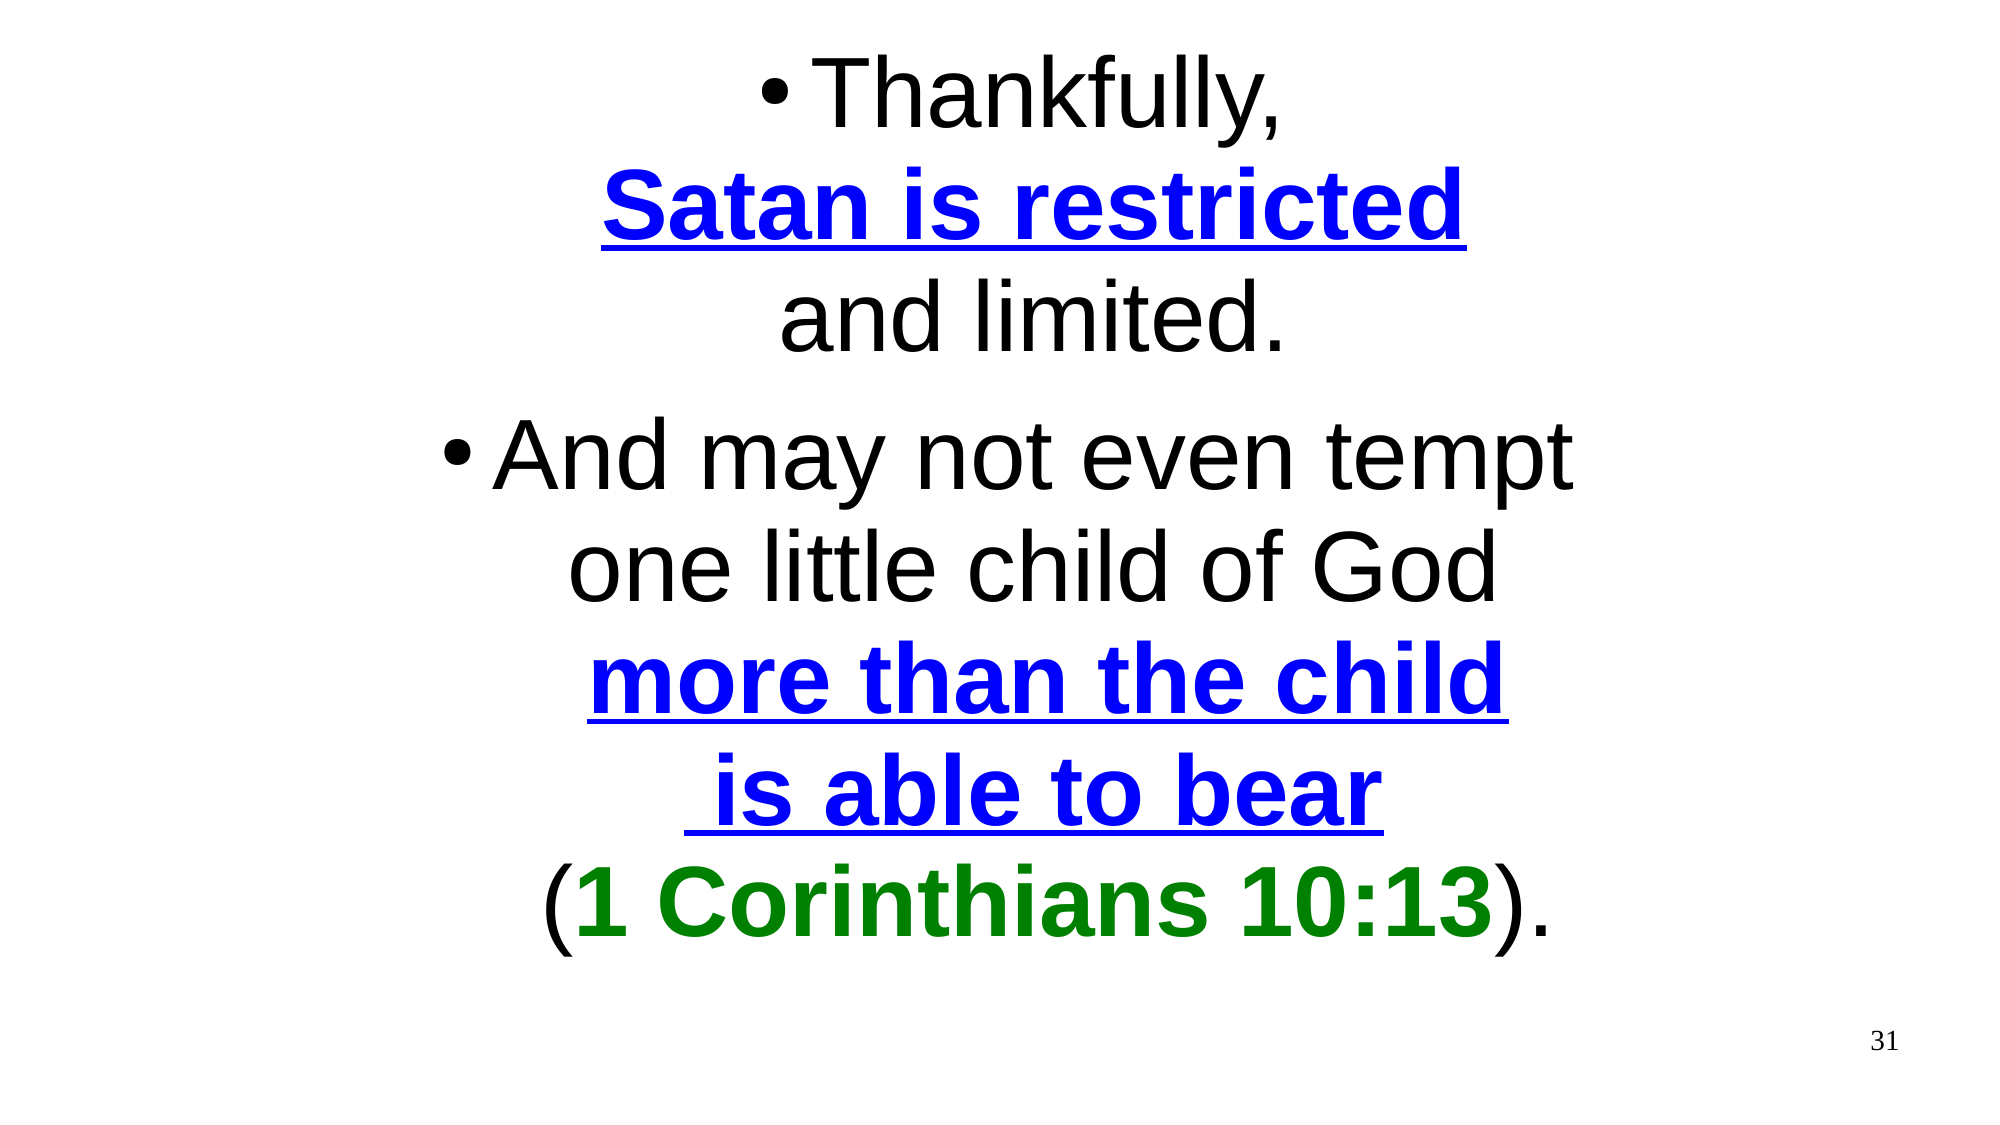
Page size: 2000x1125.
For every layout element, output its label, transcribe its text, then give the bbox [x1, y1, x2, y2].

list Thankfully, Satan is restricted and limited. And may not even tempt one little child of God more than the child is able to bear (1 Corinthians 10:13). [37, 37, 1988, 1088]
